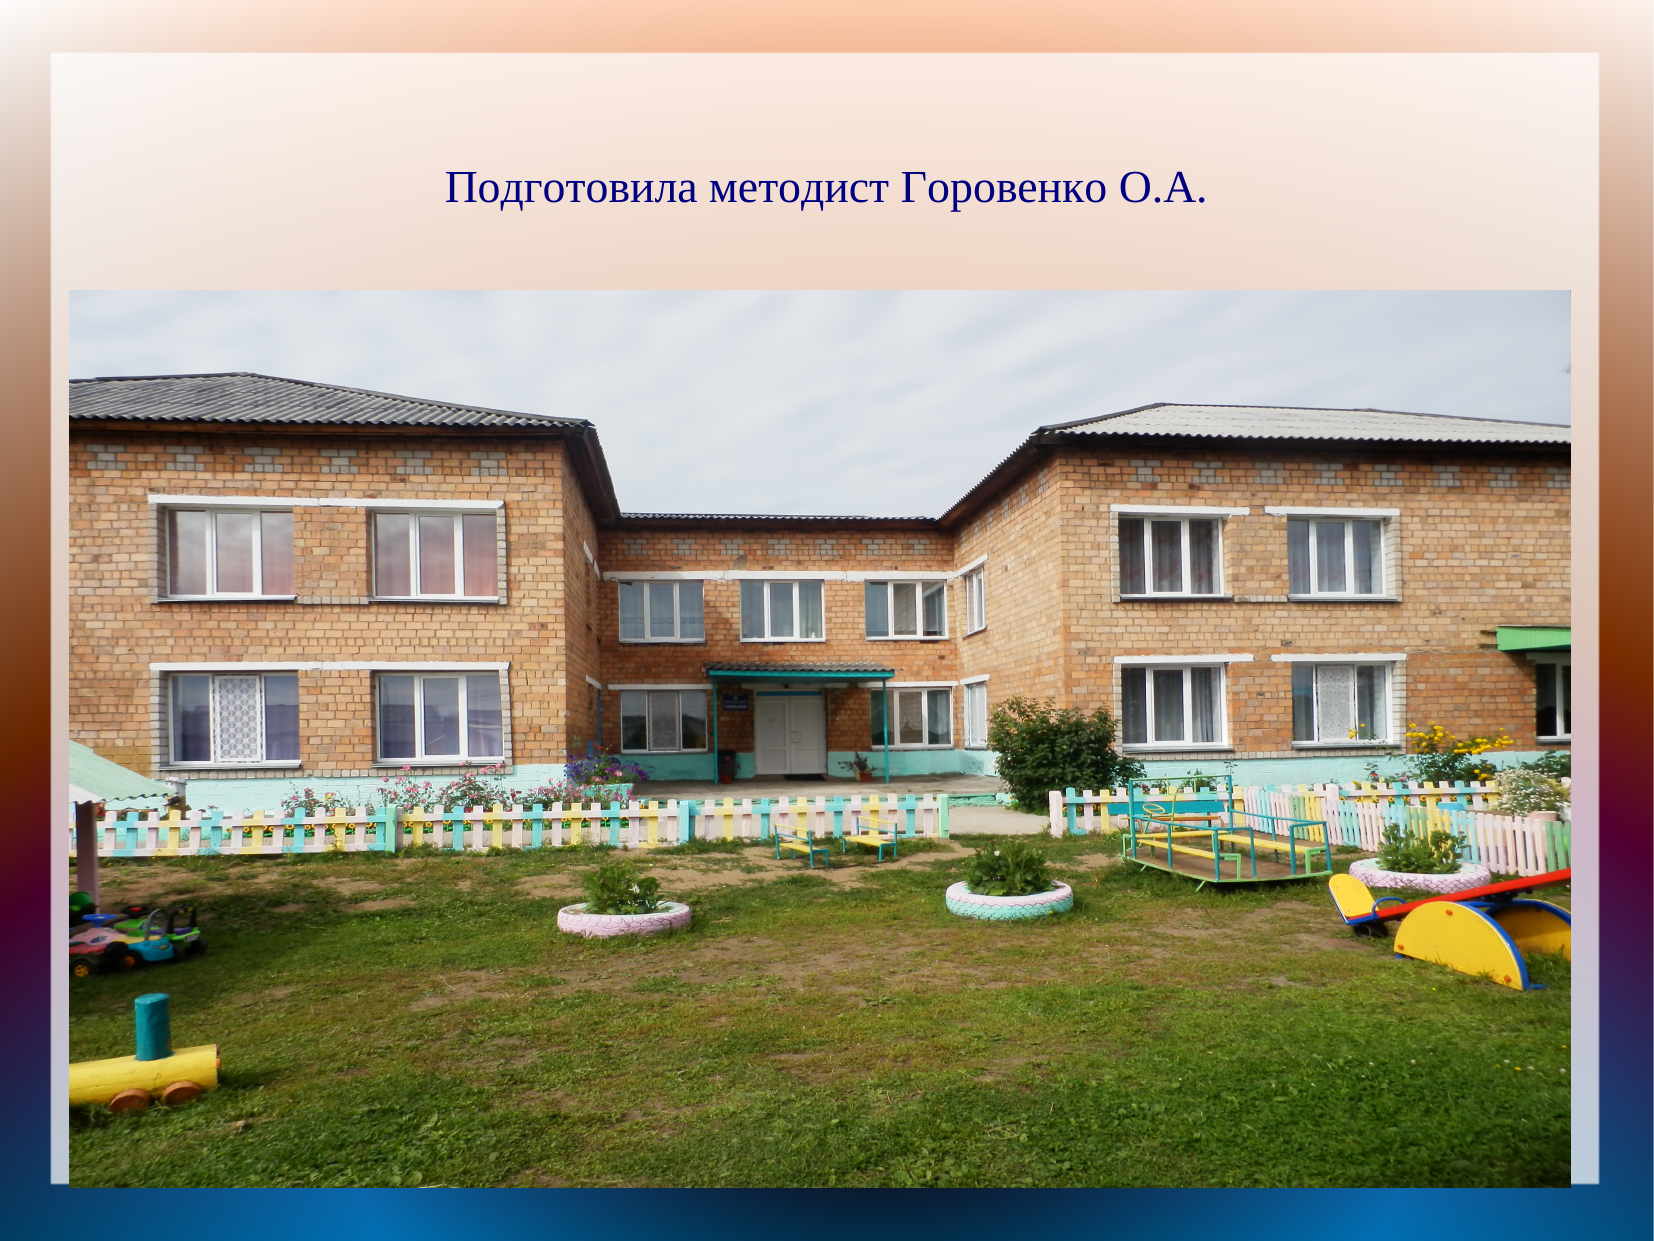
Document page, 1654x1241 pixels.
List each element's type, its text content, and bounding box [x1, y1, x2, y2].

title Подготовила методист Горовенко О.А. [82, 83, 1571, 290]
picture [0, 0, 1654, 1241]
